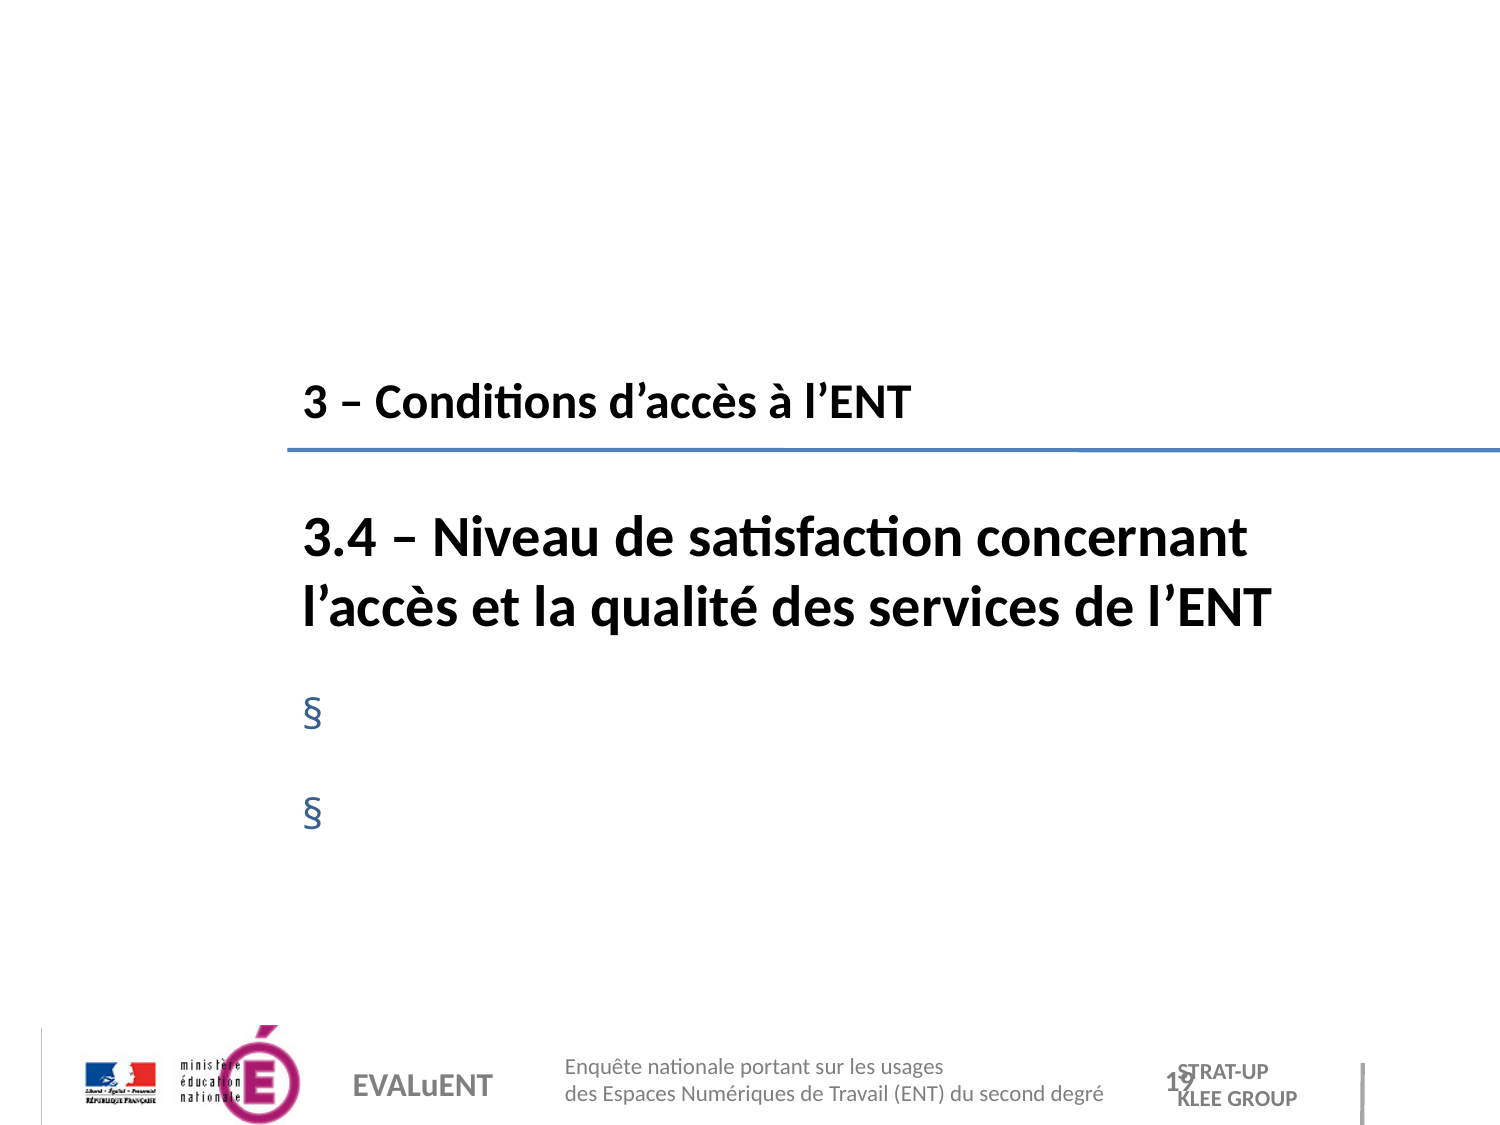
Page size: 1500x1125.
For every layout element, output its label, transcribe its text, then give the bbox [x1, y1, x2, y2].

text_box [1074, 1050, 1426, 1110]
text_box 3 – Conditions d’accès à l’ENT 3.4 – Niveau de satisfaction concernant l’accès et la qualité des services de l’ENT [287, 300, 1438, 863]
